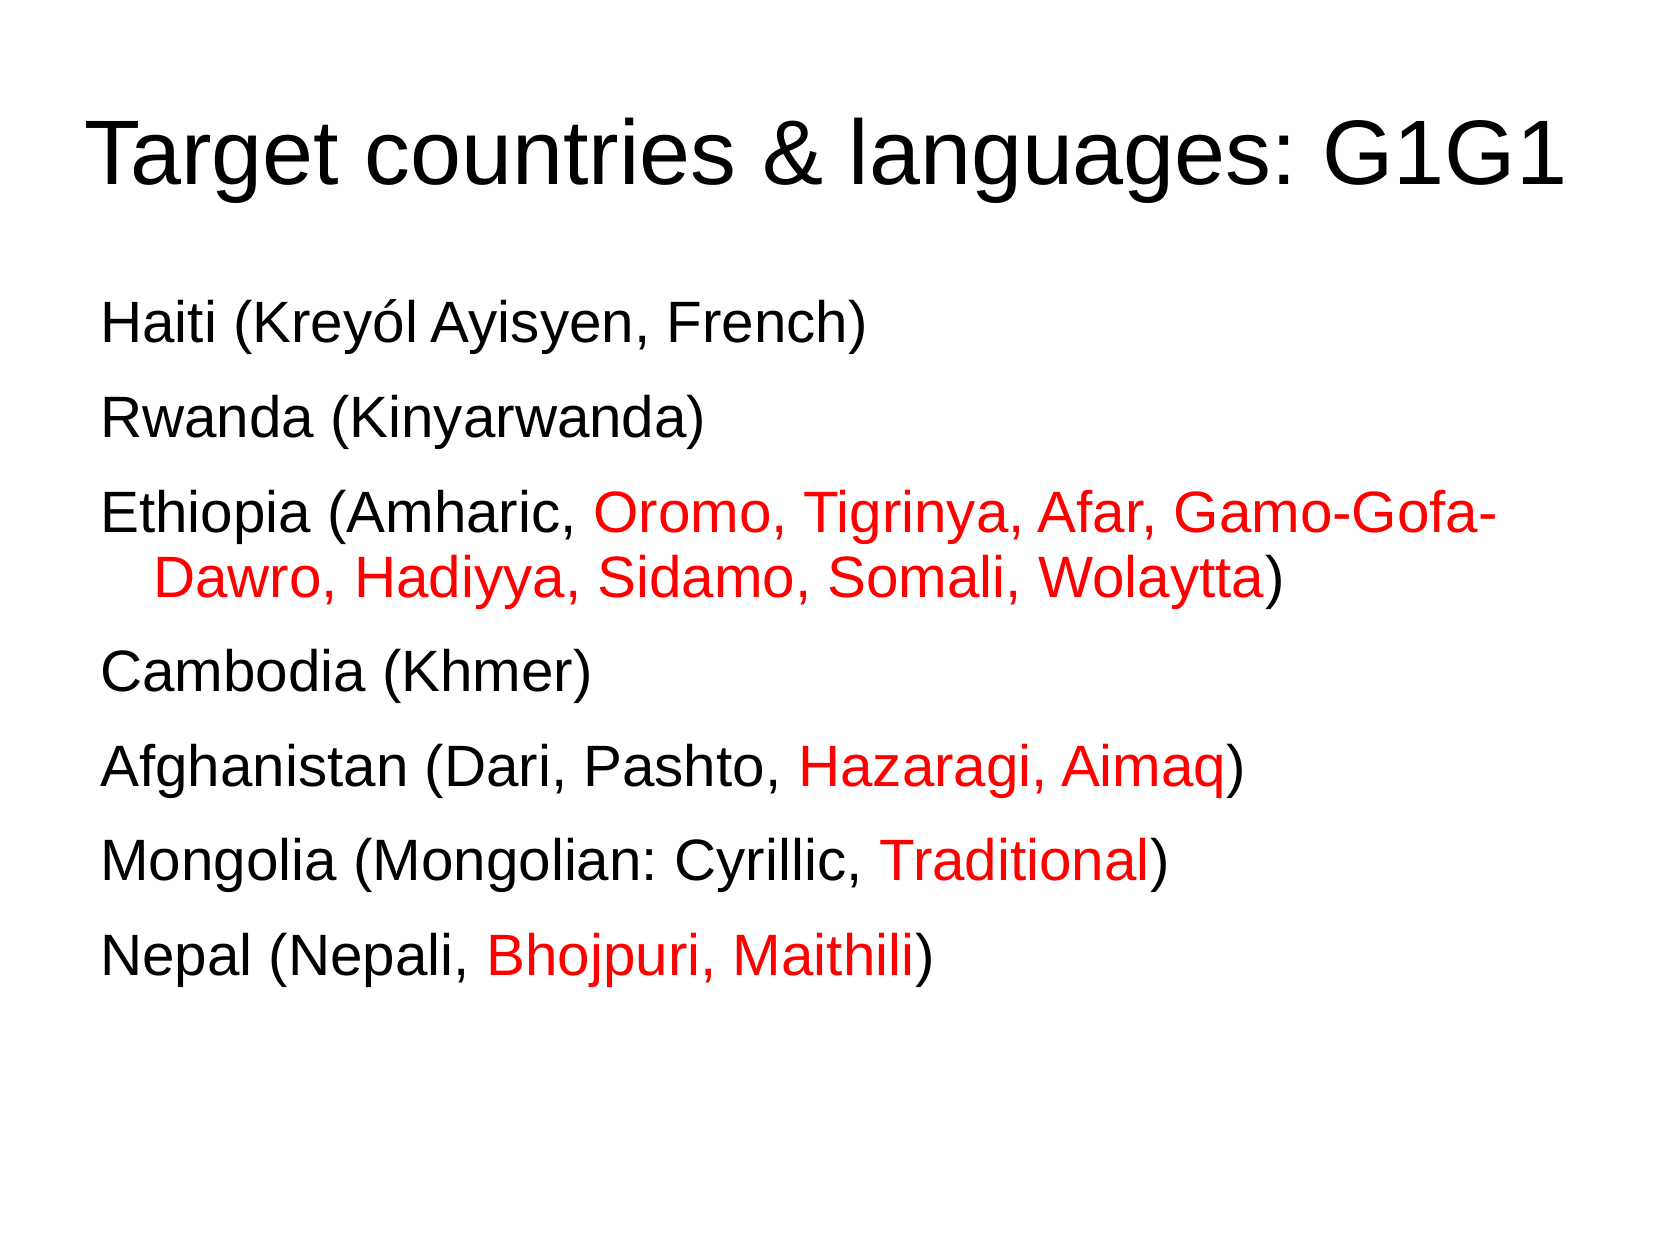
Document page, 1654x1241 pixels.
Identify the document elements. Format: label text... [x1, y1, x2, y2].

title Target countries & languages: G1G1 [82, 56, 1571, 250]
list Haiti (Kreyól Ayisyen, French) Rwanda (Kinyarwanda) Ethiopia (Amharic, Oromo, Tigrinya, Afar, Gamo-Gofa-Dawro, Hadiyya, Sidamo, Somali, Wolaytta) Cambodia (Khmer) Afghanistan (Dari, Pashto, Hazaragi, Aimaq) Mongolia (Mongolian: Cyrillic, Traditional) Nepal (Nepali, Bhojpuri, Maithili) [82, 290, 1571, 1160]
